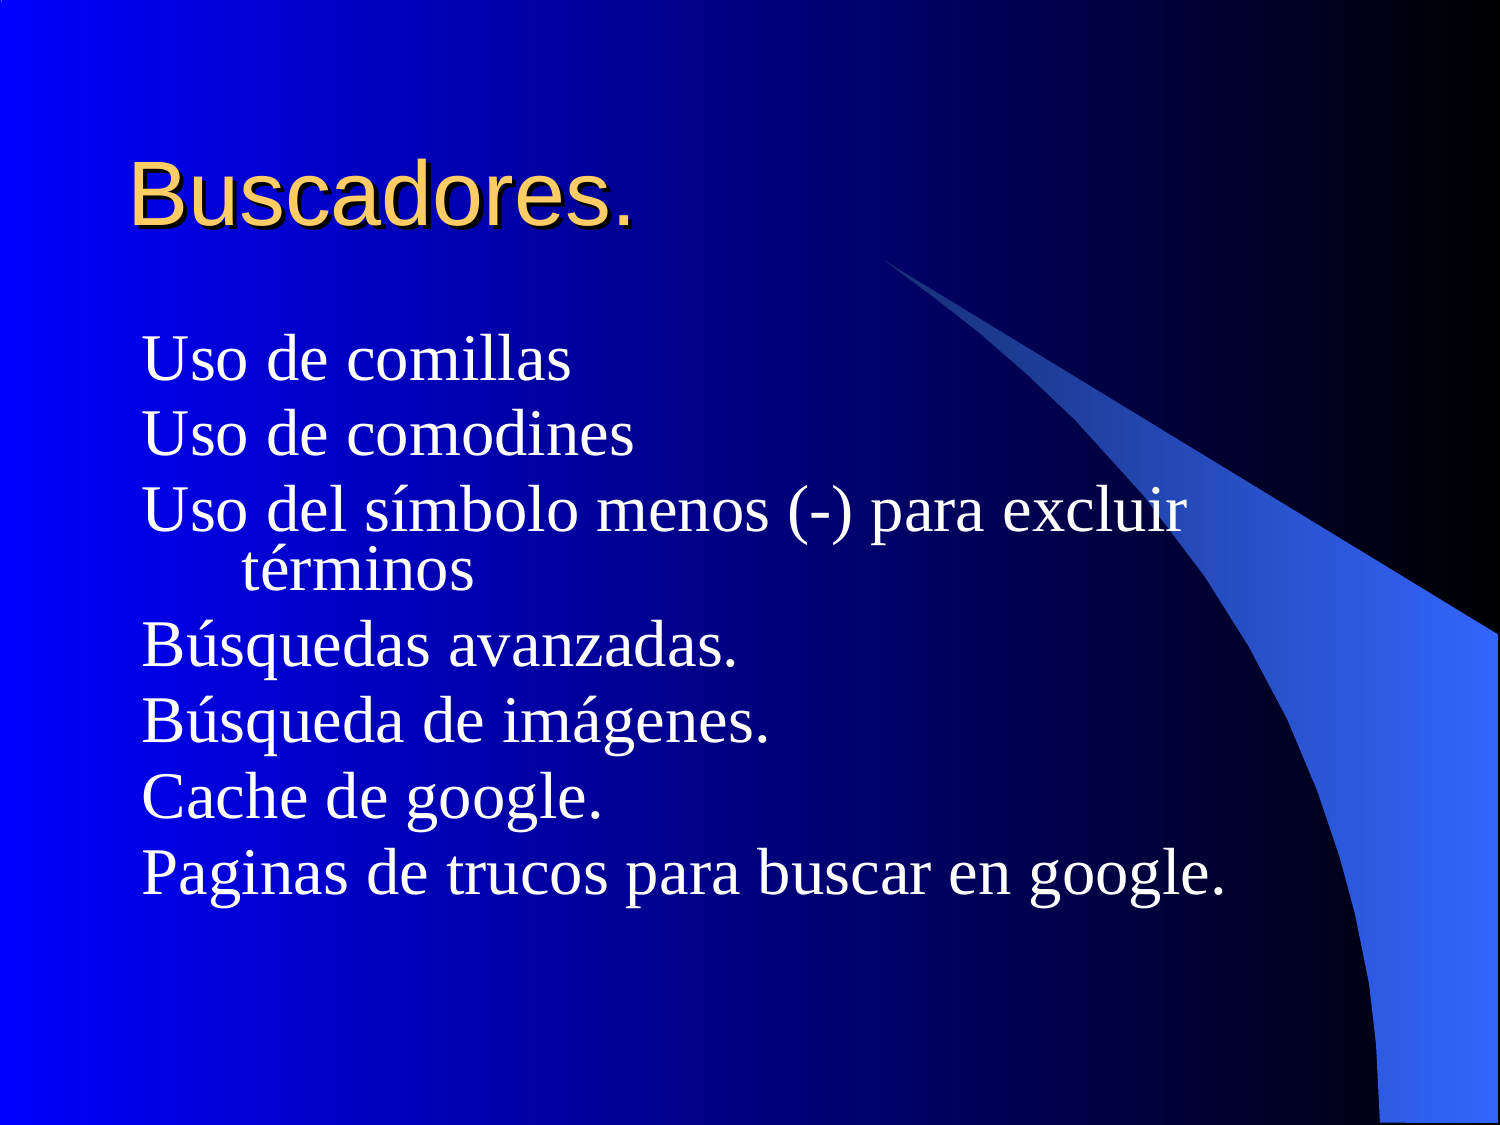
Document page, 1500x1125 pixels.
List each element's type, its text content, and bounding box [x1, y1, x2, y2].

list Uso de comillas Uso de comodines Uso del símbolo menos (-) para excluir términos Búsquedas avanzadas. Búsqueda de imágenes. Cache de google. Paginas de trucos para buscar en google. [111, 324, 1387, 1001]
title Buscadores. [111, 99, 1438, 288]
